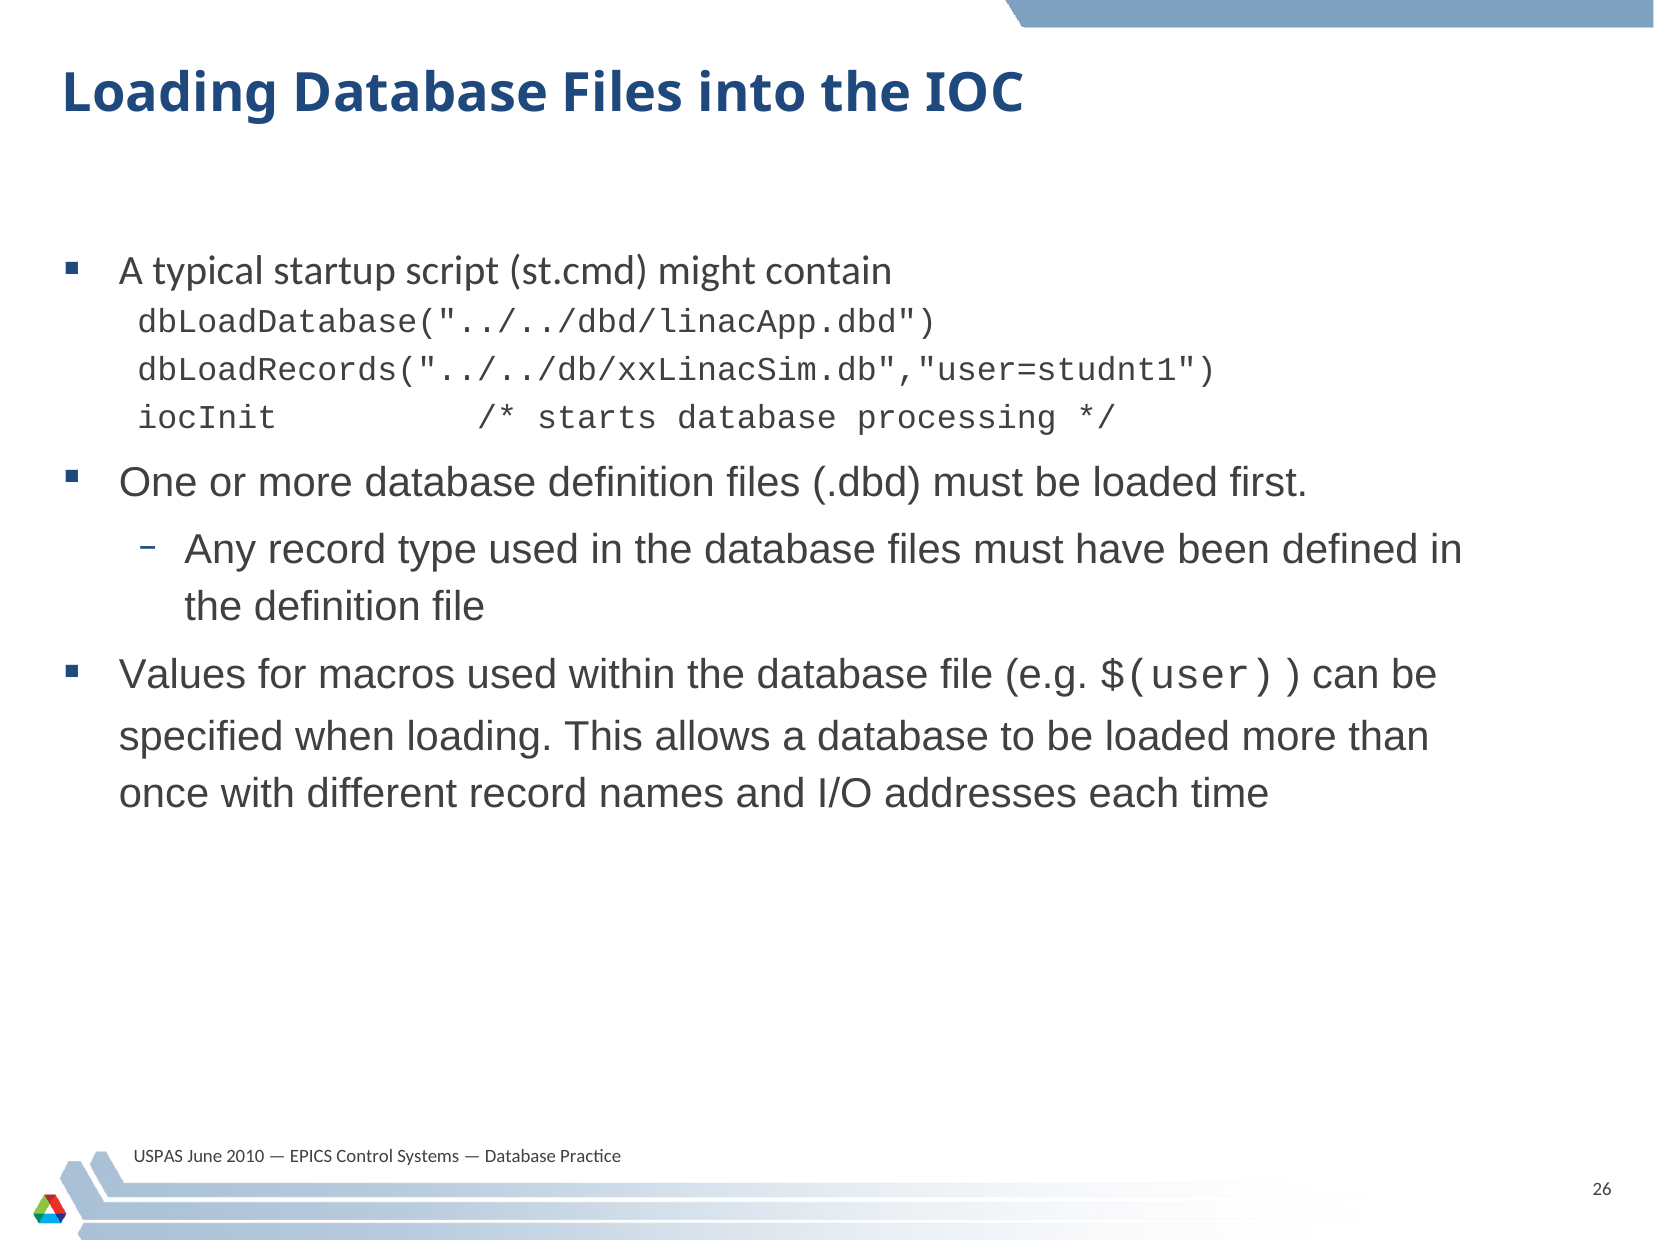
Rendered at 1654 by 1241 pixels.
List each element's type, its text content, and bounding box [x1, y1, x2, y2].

picture [0, 0, 1654, 29]
title Loading Database Files into the IOC [61, 56, 1500, 126]
picture [0, 1143, 1654, 1240]
list A typical startup script (st.cmd) might contain dbLoadDatabase("../../dbd/linacApp.dbd") dbLoadRecords("../../db/xxLinacSim.db","user=studnt1") iocInit /* starts database processing */ One or more database definition files (.dbd) must be loaded first. Any record type used in the database files must have been defined in the definition file Values for macros used within the database file (e.g. $(user) ) can be specified when loading. This allows a database to be loaded more than once with different record names and I/O addresses each time [62, 253, 1498, 872]
